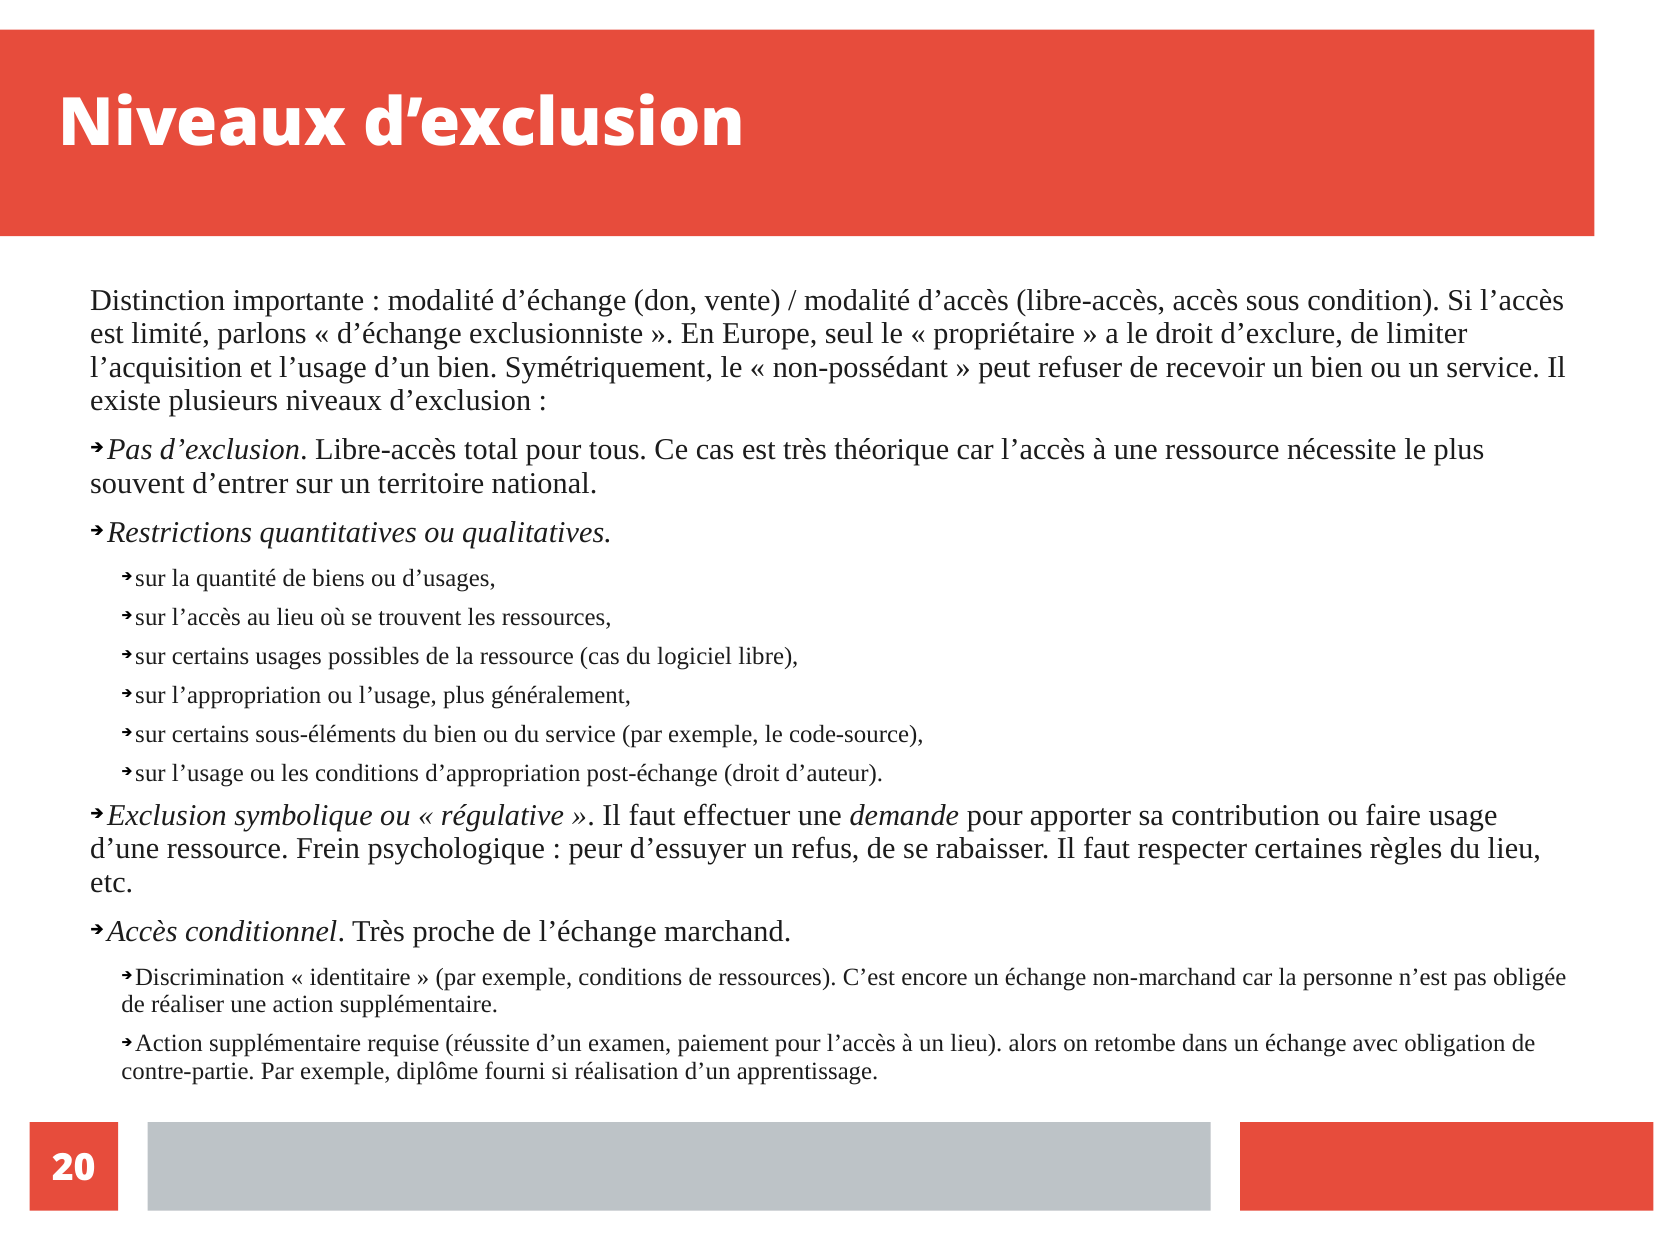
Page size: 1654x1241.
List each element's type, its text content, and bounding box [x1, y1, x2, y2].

title Niveaux d’exclusion [59, 59, 1595, 166]
list Distinction importante : modalité d’échange (don, vente) / modalité d’accès (libre-accès, accès sous condition). Si l’accès est limité, parlons « d’échange exclusionniste ». En Europe, seul le « propriétaire » a le droit d’exclure, de limiter l’acquisition et l’usage d’un bien. Symétriquement, le « non-possédant » peut refuser de recevoir un bien ou un service. Il existe plusieurs niveaux d’exclusion : Pas d’exclusion. Libre-accès total pour tous. Ce cas est très théorique car l’accès à une ressource nécessite le plus souvent d’entrer sur un territoire national. Restrictions quantitatives ou qualitatives. sur la quantité de biens ou d’usages, sur l’accès au lieu où se trouvent les ressources, sur certains usages possibles de la ressource (cas du logiciel libre), sur l’appropriation ou l’usage, plus généralement, sur certains sous-éléments du bien ou du service (par exemple, le code-source), sur l’usage ou les conditions d’appropriation post-échange (droit d’auteur). Exclusion symbolique ou « régulative ». Il faut effectuer une demande pour apporter sa contribution ou faire usage d’une ressource. Frein psychologique : peur d’essuyer un refus, de se rabaisser. Il faut respecter certaines règles du lieu, etc. Accès conditionnel. Très proche de l’échange marchand. Discrimination « identitaire » (par exemple, conditions de ressources). C’est encore un échange non-marchand car la personne n’est pas obligée de réaliser une action supplémentaire. Action supplémentaire requise (réussite d’un examen, paiement pour l’accès à un lieu). alors on retombe dans un échange avec obligation de contre-partie. Par exemple, diplôme fourni si réalisation d’un apprentissage. [59, 283, 1571, 1087]
